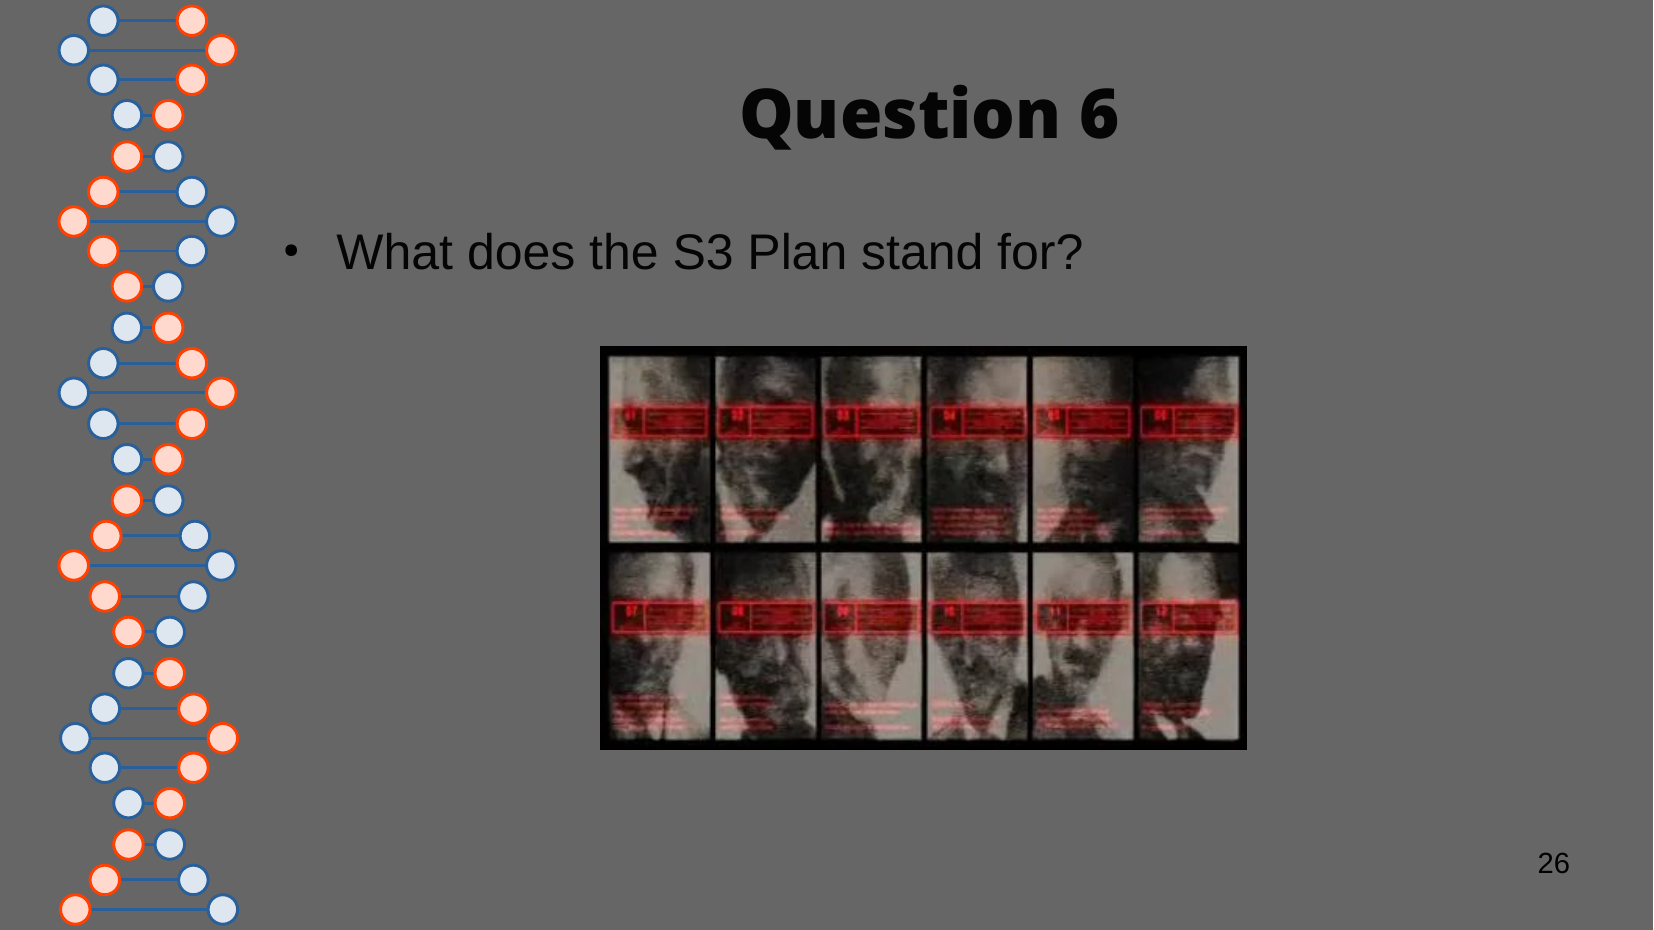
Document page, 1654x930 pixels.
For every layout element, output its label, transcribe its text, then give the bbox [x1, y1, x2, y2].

picture [600, 346, 1247, 751]
list What does the S3 Plan stand for? [265, 224, 1594, 764]
title Question 6 [265, 35, 1594, 189]
